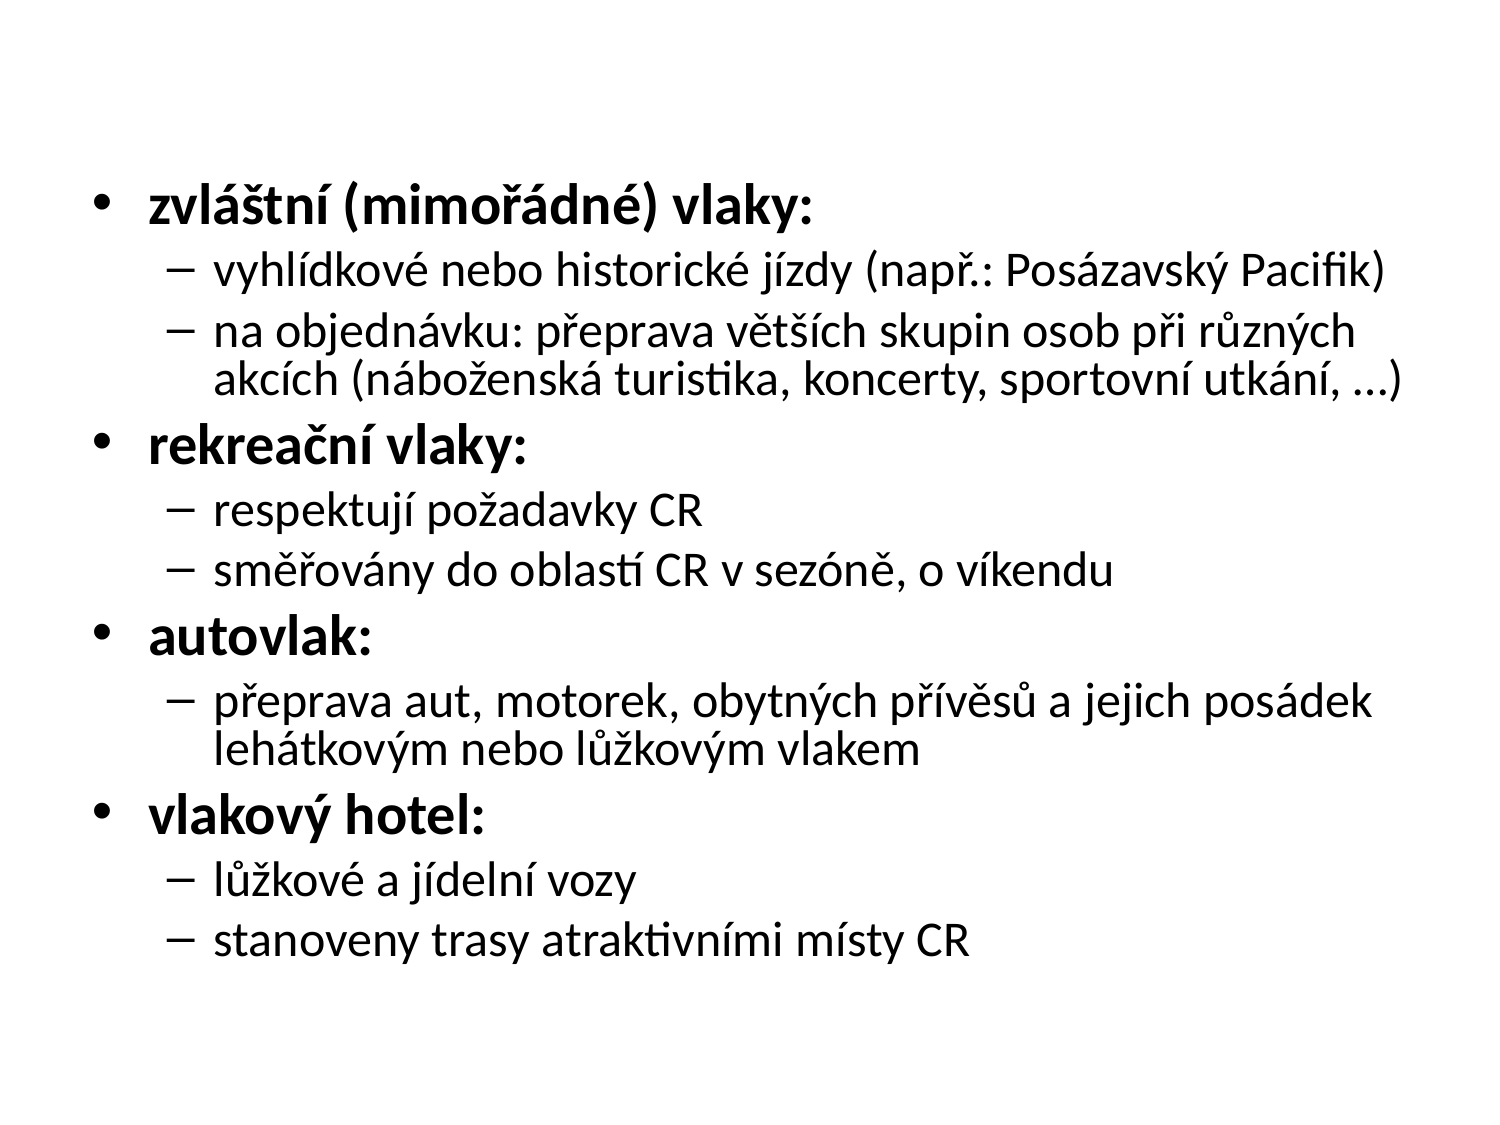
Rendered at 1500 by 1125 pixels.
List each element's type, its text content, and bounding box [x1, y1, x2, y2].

list zvláštní (mimořádné) vlaky: vyhlídkové nebo historické jízdy (např.: Posázavský Pacifik) na objednávku: přeprava větších skupin osob při různých akcích (náboženská turistika, koncerty, sportovní utkání, …) rekreační vlaky: respektují požadavky CR směřovány do oblastí CR v sezóně, o víkendu autovlak: přeprava aut, motorek, obytných přívěsů a jejich posádek lehátkovým nebo lůžkovým vlakem vlakový hotel: lůžkové a jídelní vozy stanoveny trasy atraktivními místy CR [76, 172, 1427, 1043]
